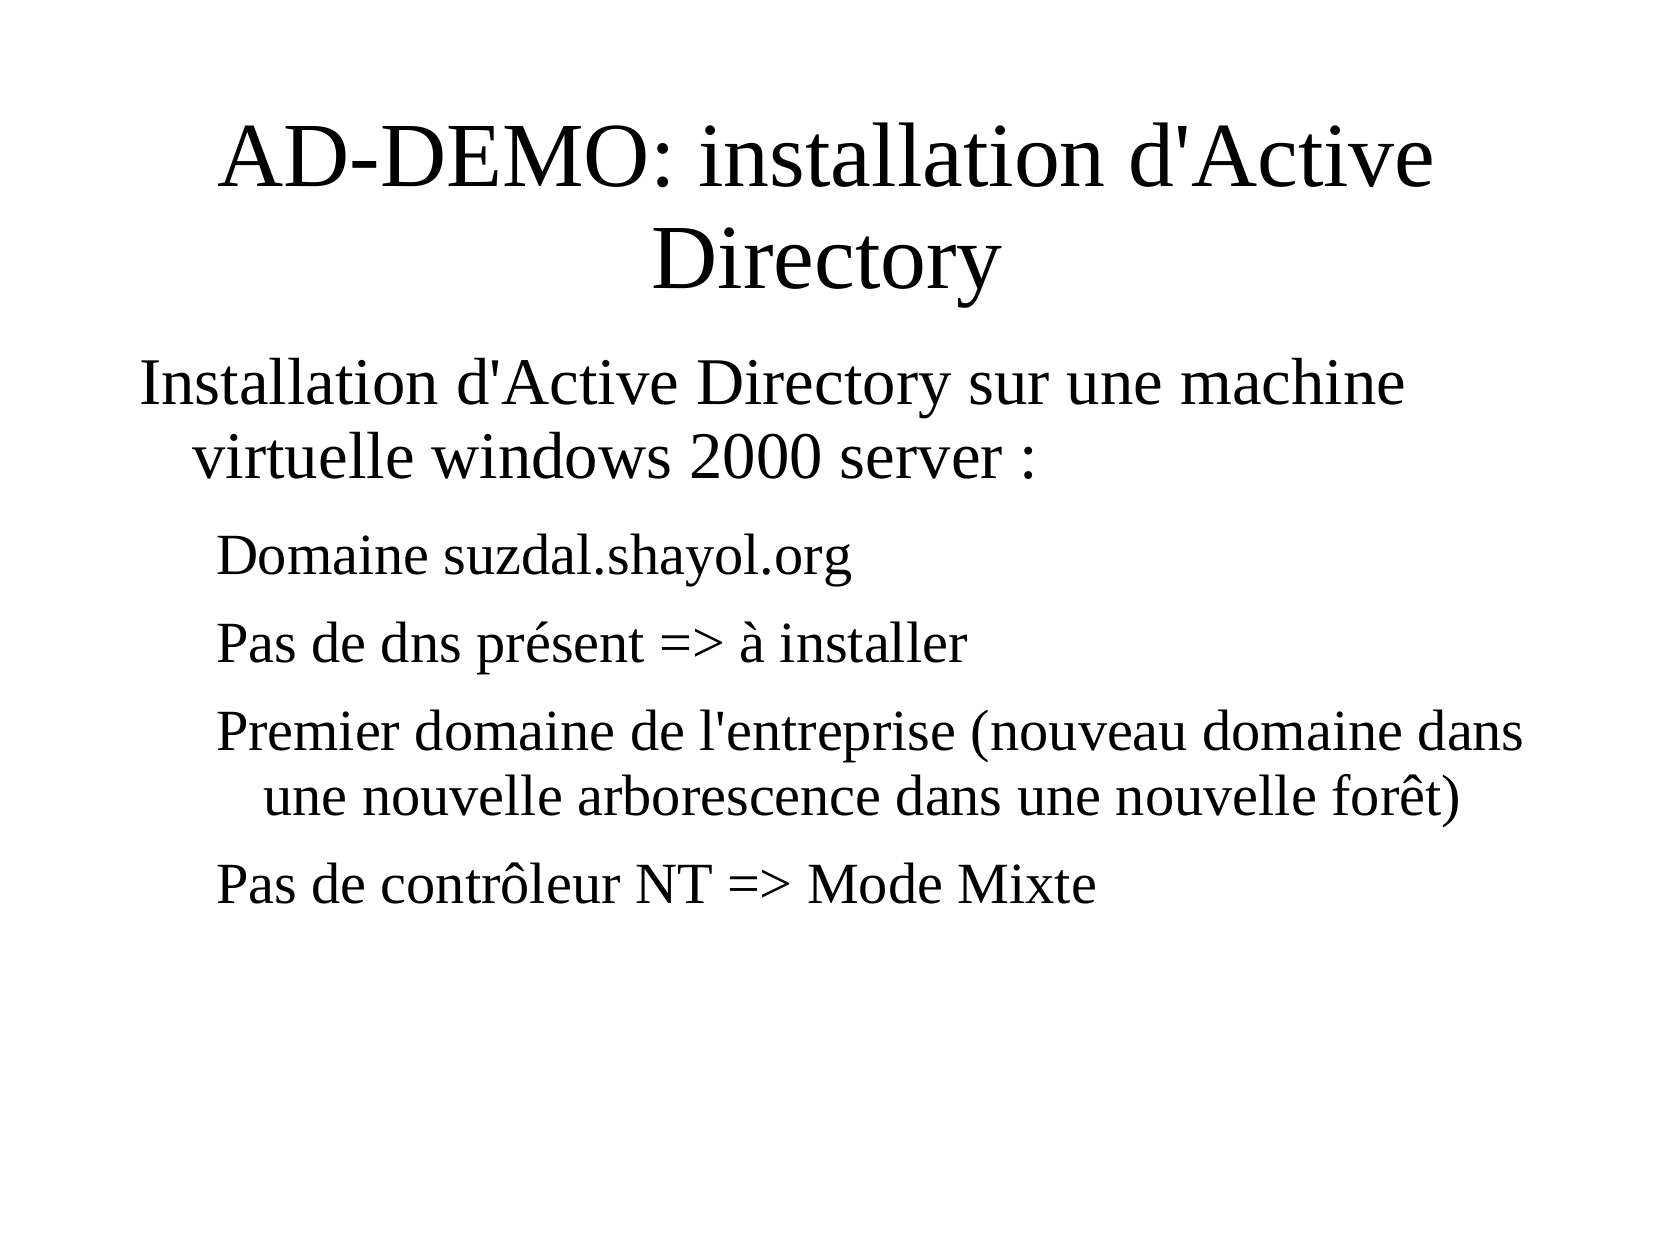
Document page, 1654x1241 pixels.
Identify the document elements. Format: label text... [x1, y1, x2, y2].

title AD-DEMO: installation d'Active Directory [121, 101, 1534, 312]
list Installation d'Active Directory sur une machine virtuelle windows 2000 server : Domaine suzdal.shayol.org Pas de dns présent => à installer Premier domaine de l'entreprise (nouveau domaine dans une nouvelle arborescence dans une nouvelle forêt) Pas de contrôleur NT => Mode Mixte [121, 344, 1534, 1127]
